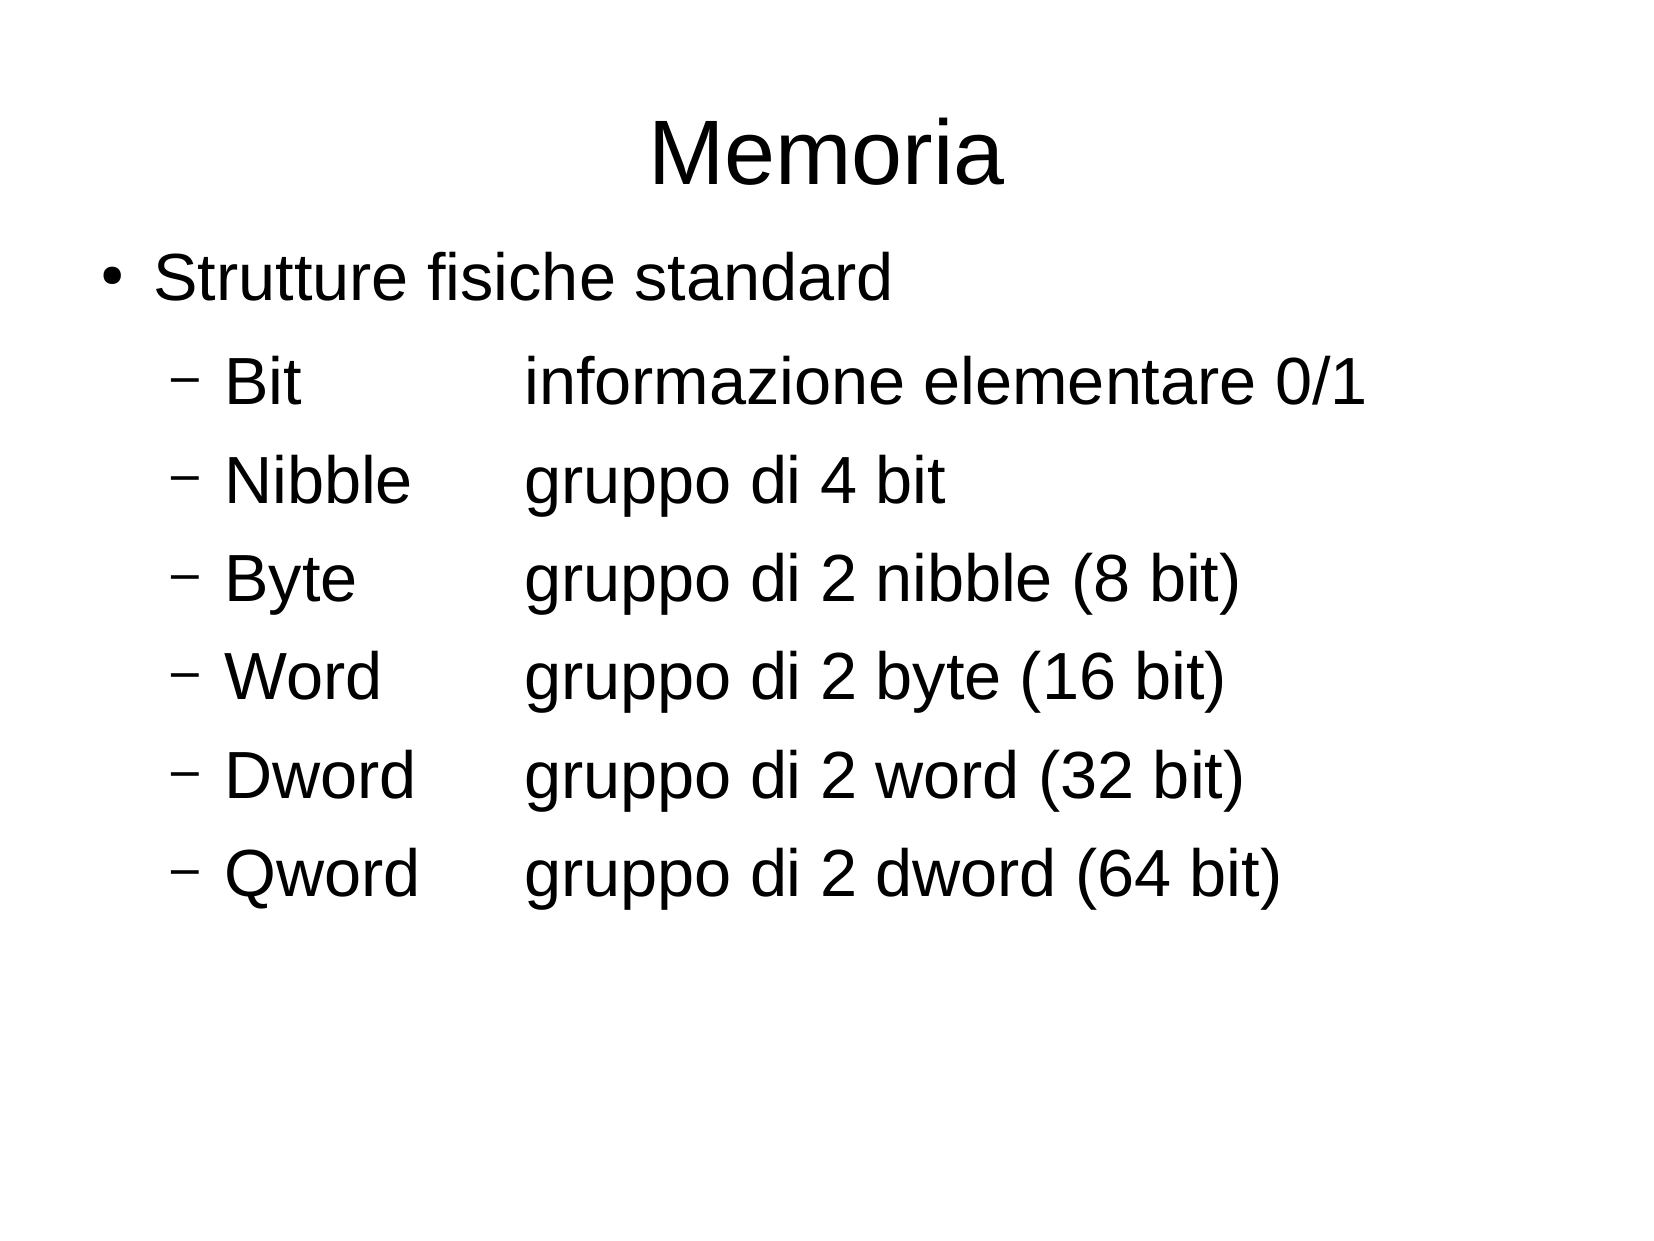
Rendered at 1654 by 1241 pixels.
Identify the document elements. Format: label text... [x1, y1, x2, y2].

list Strutture fisiche standard Bit informazione elementare 0/1 Nibble gruppo di 4 bit Byte gruppo di 2 nibble (8 bit) Word gruppo di 2 byte (16 bit) Dword gruppo di 2 word (32 bit) Qword gruppo di 2 dword (64 bit) [82, 240, 1538, 1135]
title Memoria [82, 49, 1571, 257]
